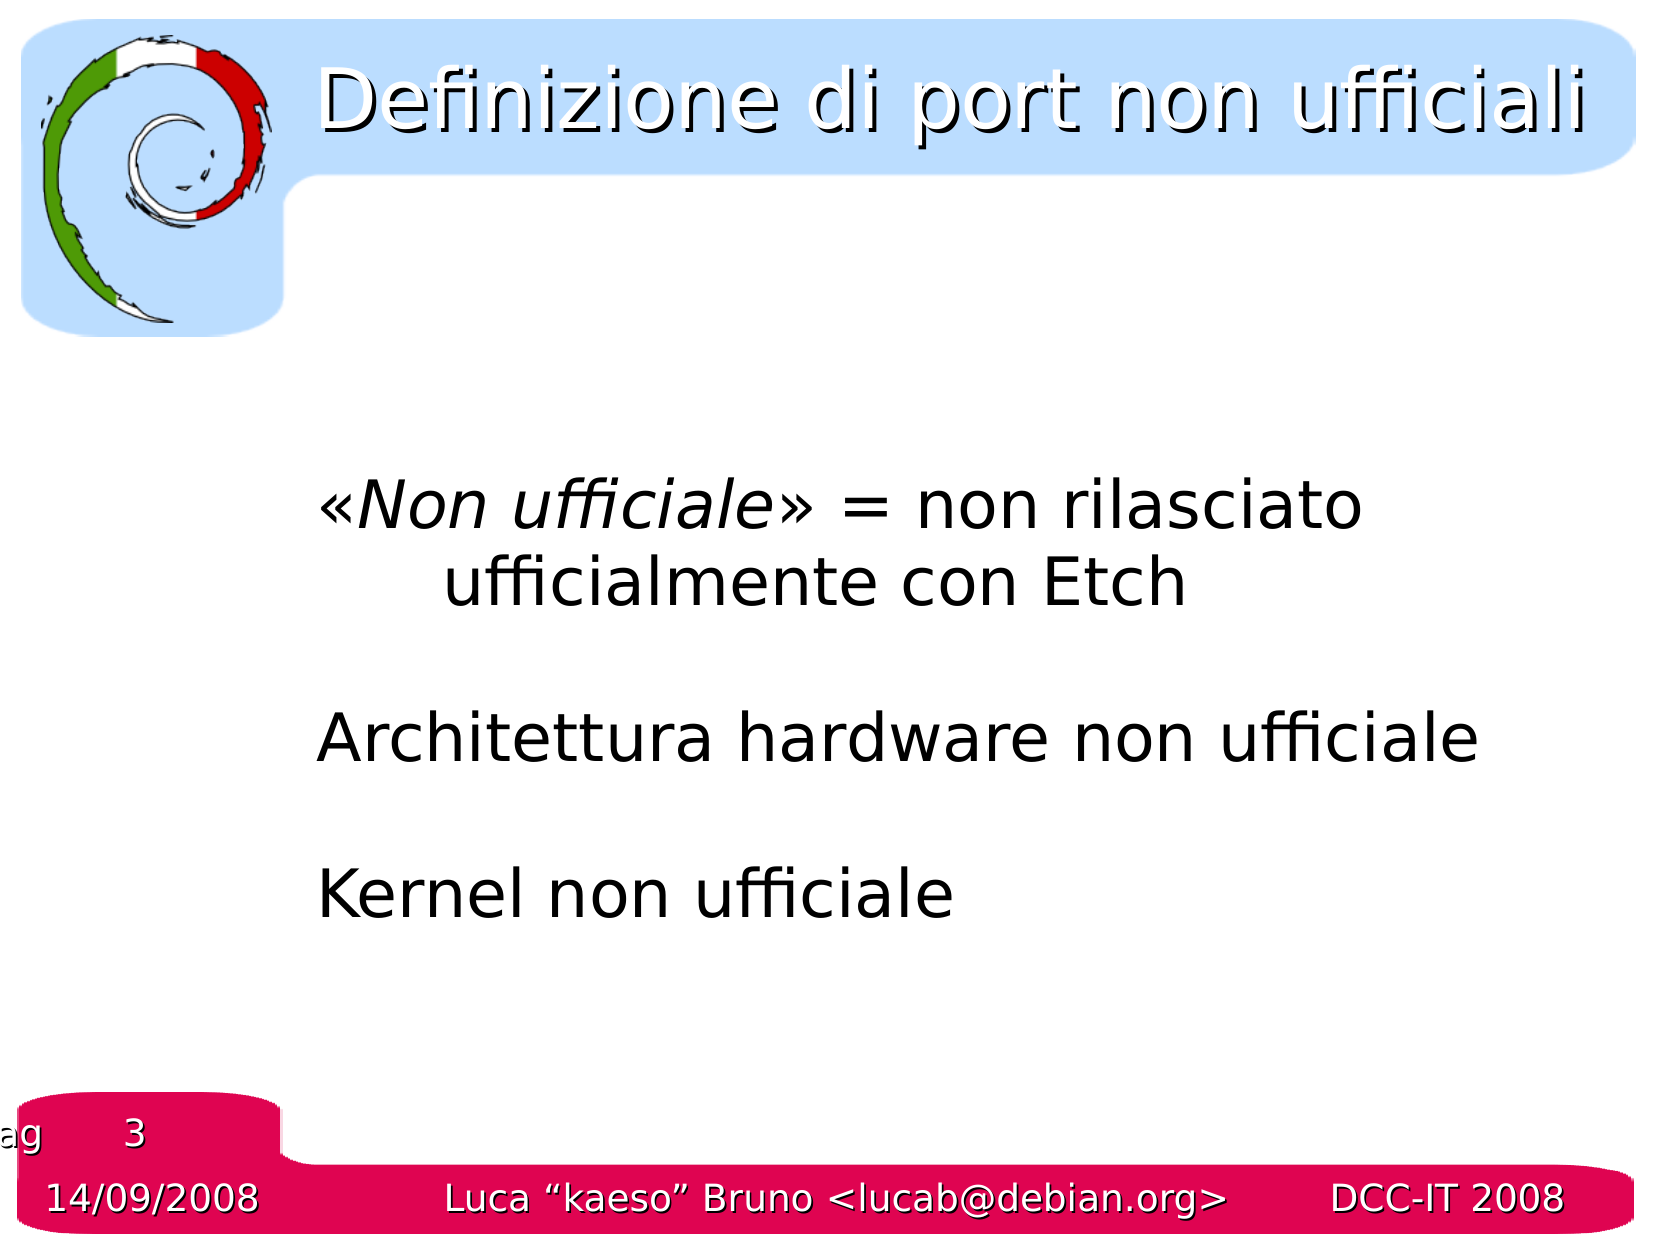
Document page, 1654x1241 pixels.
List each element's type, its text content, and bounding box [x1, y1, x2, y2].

text_box 14/09/2008 [29, 1178, 284, 1241]
picture [17, 1178, 29, 1234]
picture [17, 1092, 1634, 1234]
title Definizione di port non ufficiali [265, 3, 1636, 196]
text_box Pag <numero> [0, 1104, 347, 1178]
text_box Luca “kaeso” Bruno <lucab@debian.org> DCC-IT 2008 [428, 1169, 1581, 1241]
subtitle «Non ufficiale» = non rilasciato ufficialmente con Etch Architettura hardware non ufficiale Kernel non ufficiale [295, 297, 1571, 1102]
picture [21, 19, 1636, 337]
